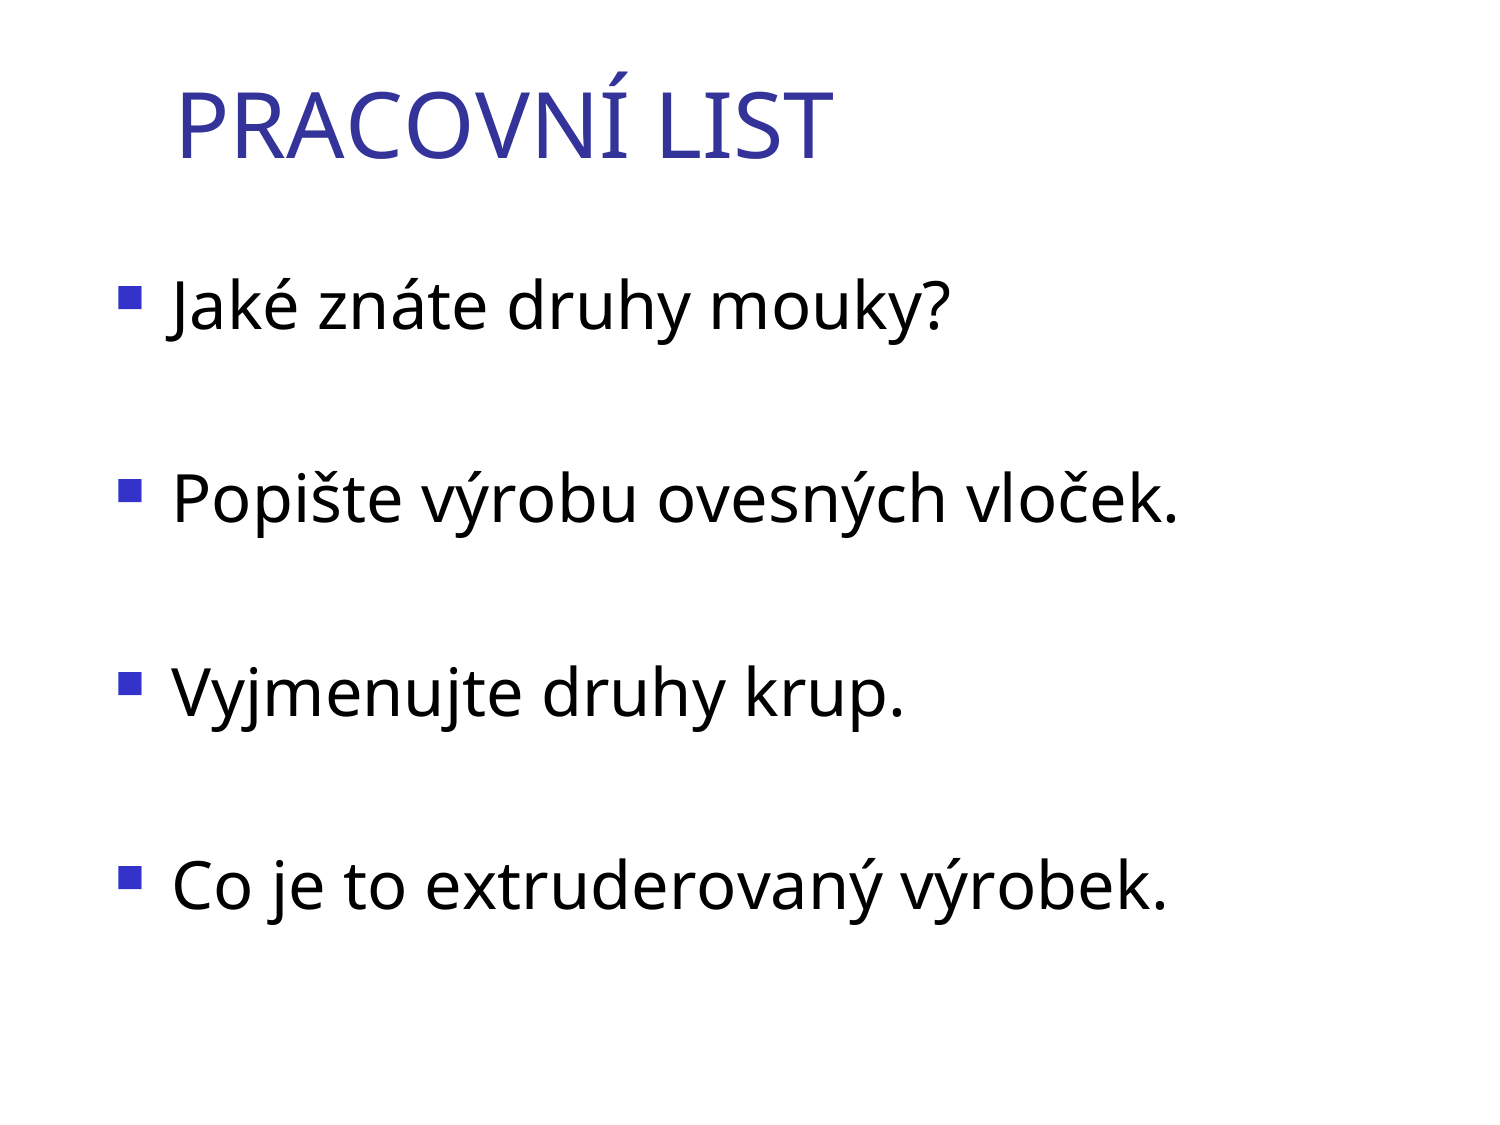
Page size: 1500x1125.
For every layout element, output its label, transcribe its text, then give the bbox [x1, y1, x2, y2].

title PRACOVNÍ LIST [159, 0, 1438, 185]
list Jaké znáte druhy mouky? Popište výrobu ovesných vloček. Vyjmenujte druhy krup. Co je to extruderovaný výrobek. [100, 255, 1376, 1027]
